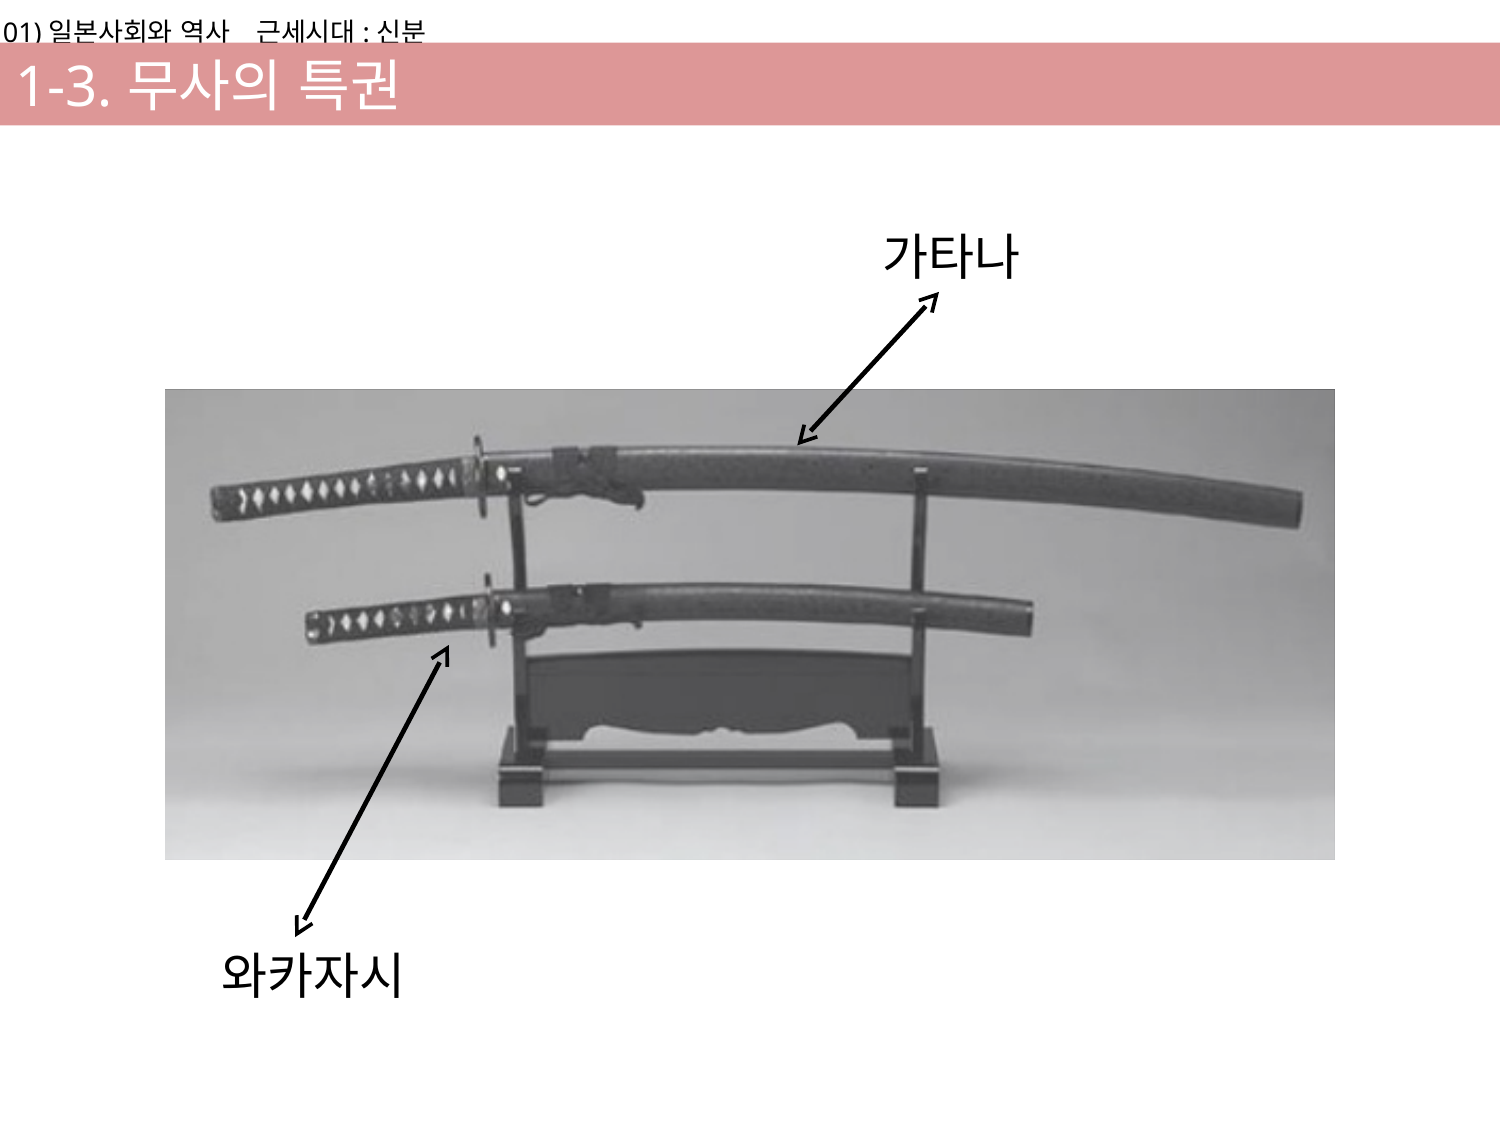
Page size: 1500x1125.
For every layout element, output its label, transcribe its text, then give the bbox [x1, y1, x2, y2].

text_box 와카자시 [206, 937, 538, 1012]
text_box 가타나 [868, 218, 1128, 293]
text_box 01) 일본사회와 역사 _ 근세시대 : 신분 [0, 7, 868, 42]
text_box [165, 389, 1335, 860]
text_box 1-3. 무사의 특권 [0, 42, 1500, 126]
